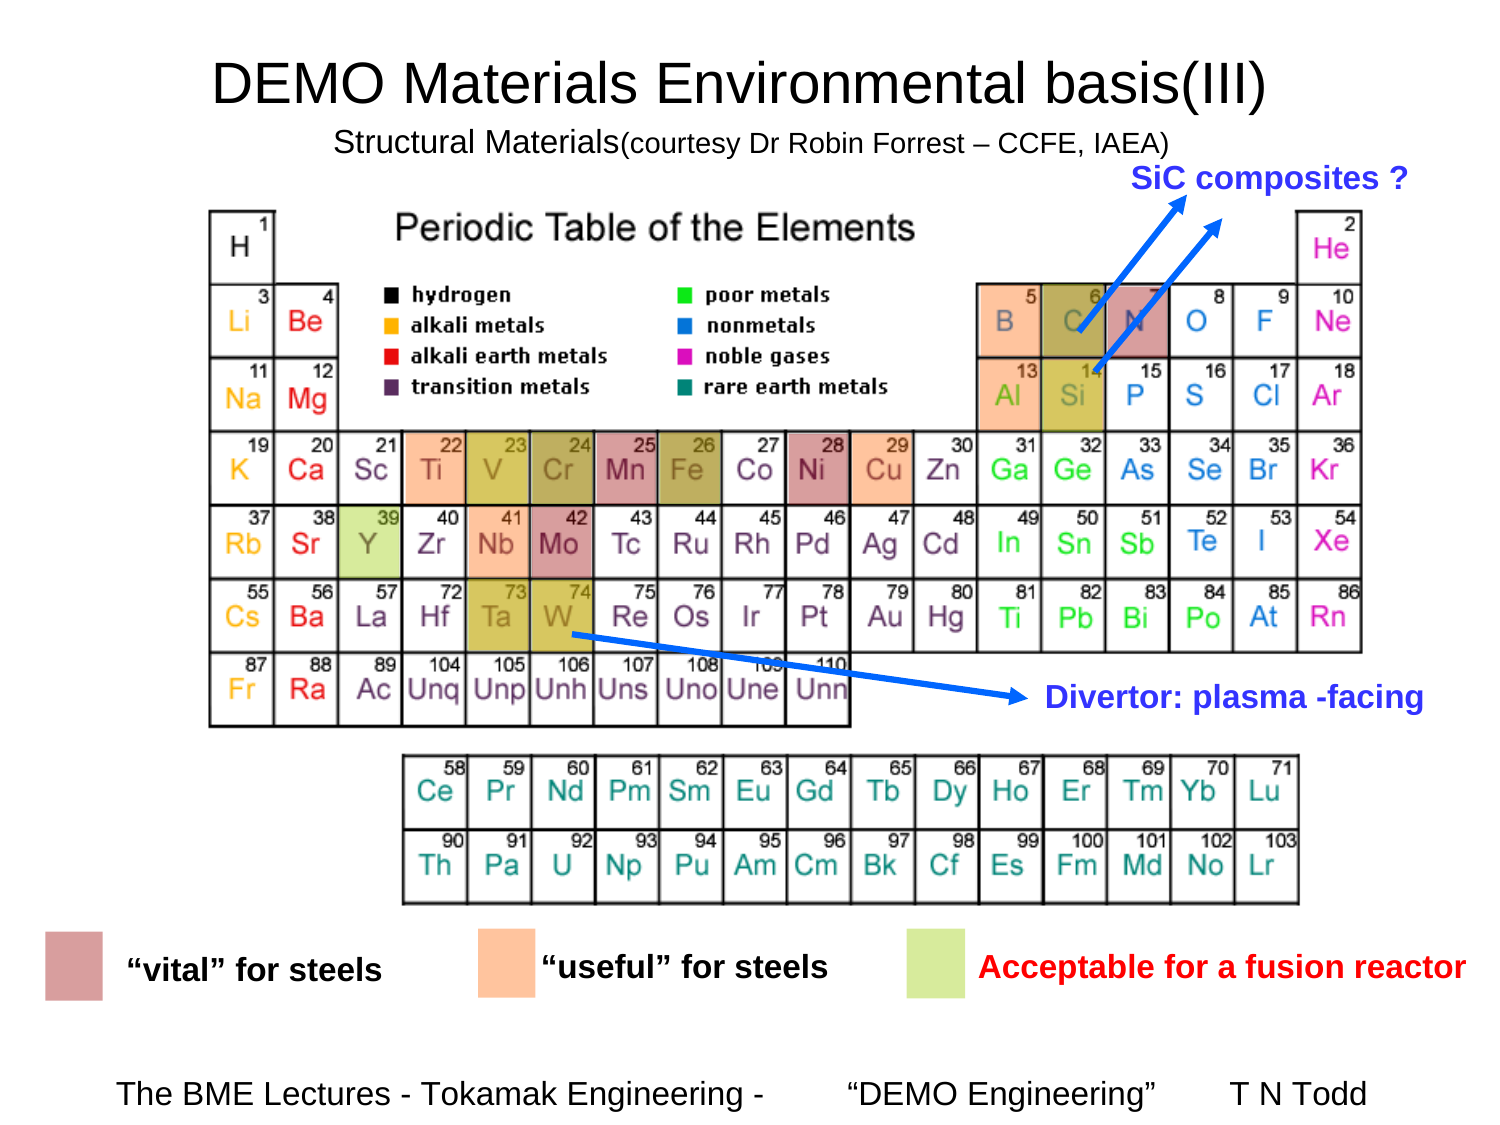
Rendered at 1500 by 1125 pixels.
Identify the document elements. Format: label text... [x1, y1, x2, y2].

text_box [596, 433, 656, 505]
text_box [1107, 286, 1161, 350]
text_box [788, 433, 848, 505]
text_box Divertor: plasma -facing [1030, 667, 1441, 724]
text_box “vital” for steels [111, 940, 398, 996]
text_box [852, 433, 912, 505]
text_box [1042, 284, 1104, 356]
text_box [532, 432, 593, 504]
text_box [659, 432, 720, 505]
text_box [45, 931, 103, 1001]
text_box [1112, 291, 1167, 358]
text_box [532, 506, 592, 578]
text_box [339, 506, 400, 579]
text_box [980, 285, 1040, 356]
text_box [906, 928, 966, 999]
text_box [405, 433, 465, 505]
text_box [467, 432, 528, 505]
text_box “useful” for steels [525, 937, 844, 993]
text_box DEMO Materials Environmental basis(III) Structural Materials(courtesy Dr Robin Forrest – CCFE, IAEA) [76, 18, 1427, 161]
text_box [980, 359, 1040, 431]
text_box [478, 928, 536, 998]
picture [183, 161, 1400, 943]
text_box [531, 579, 593, 652]
text_box SiC composites ? [1116, 148, 1425, 205]
text_box [1042, 359, 1104, 432]
text_box [467, 506, 529, 651]
text_box Acceptable for a fusion reactor [960, 937, 1485, 993]
